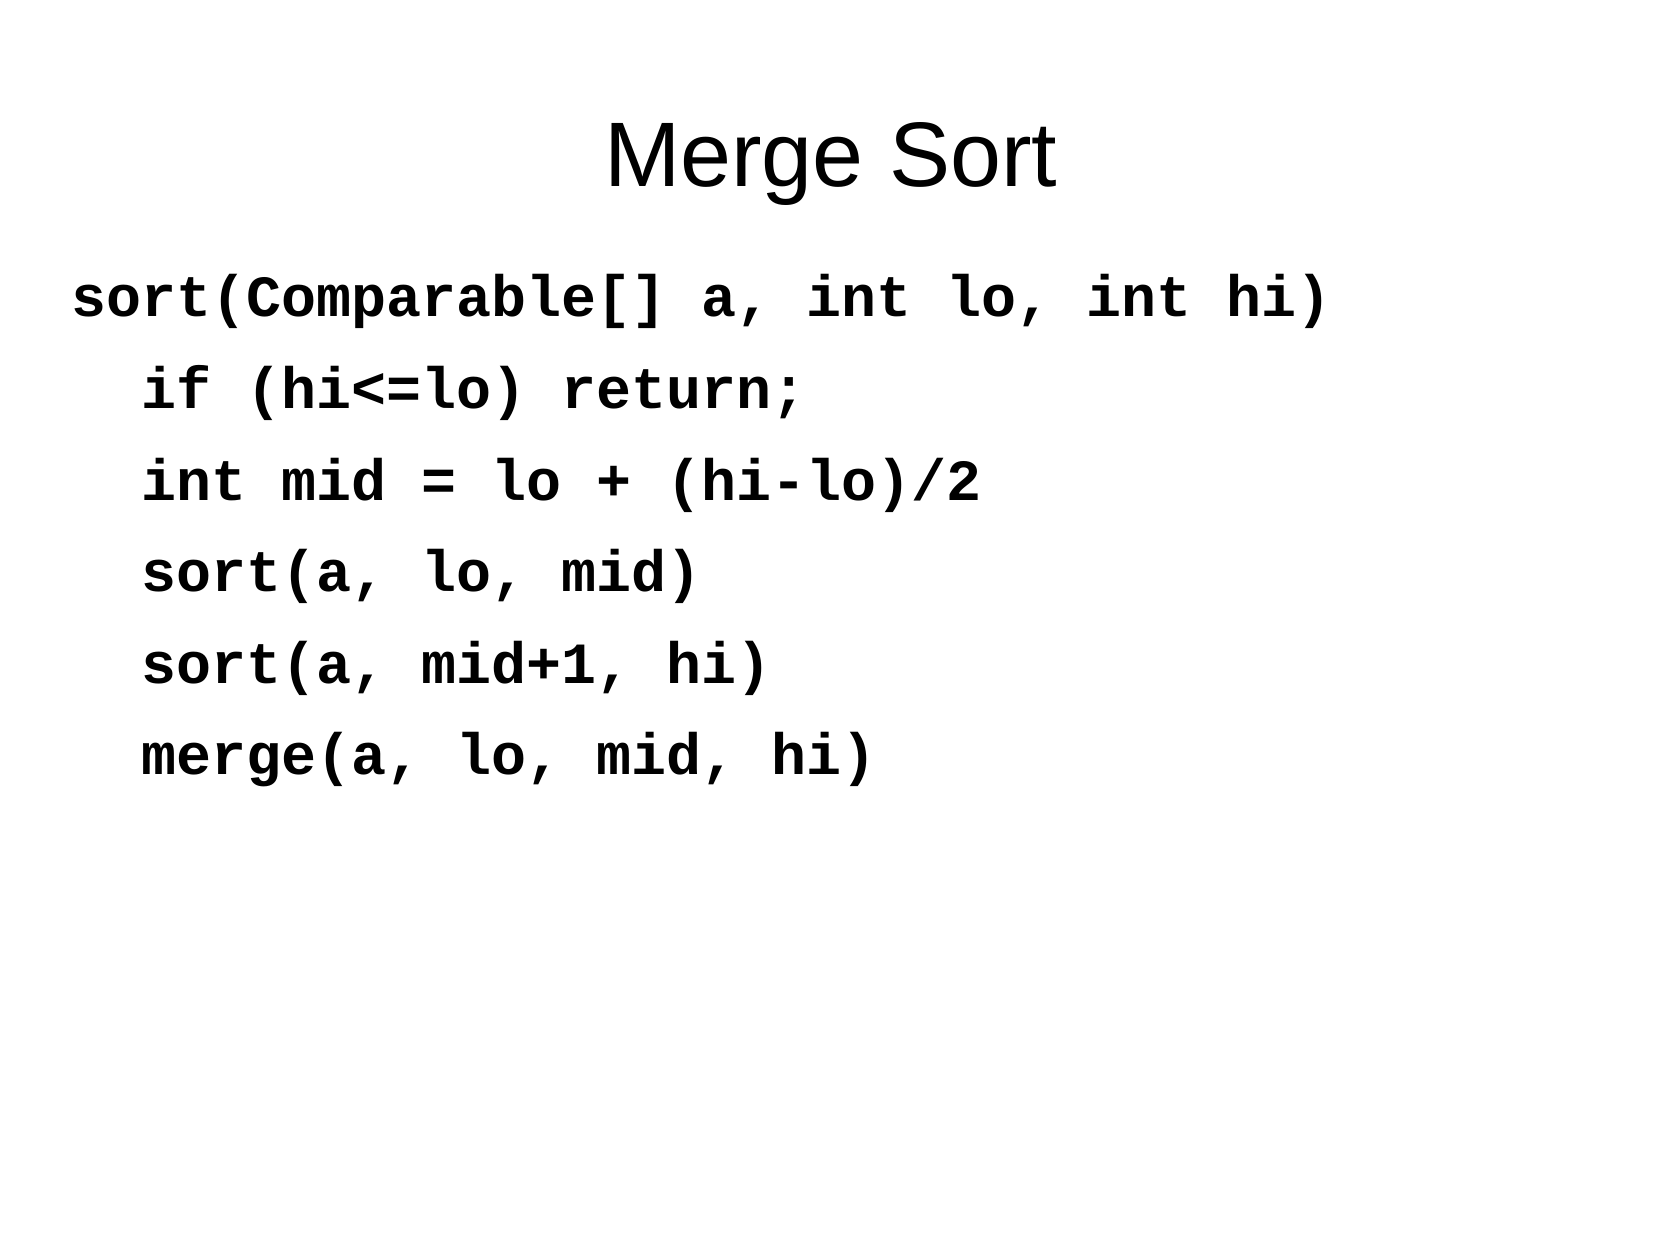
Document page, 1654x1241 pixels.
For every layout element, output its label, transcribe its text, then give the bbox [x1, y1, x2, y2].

list sort(Comparable[] a, int lo, int hi) if (hi<=lo) return; int mid = lo + (hi-lo)/2 sort(a, lo, mid) sort(a, mid+1, hi) merge(a, lo, mid, hi) [70, 260, 1654, 1225]
title Merge Sort [86, 49, 1575, 257]
